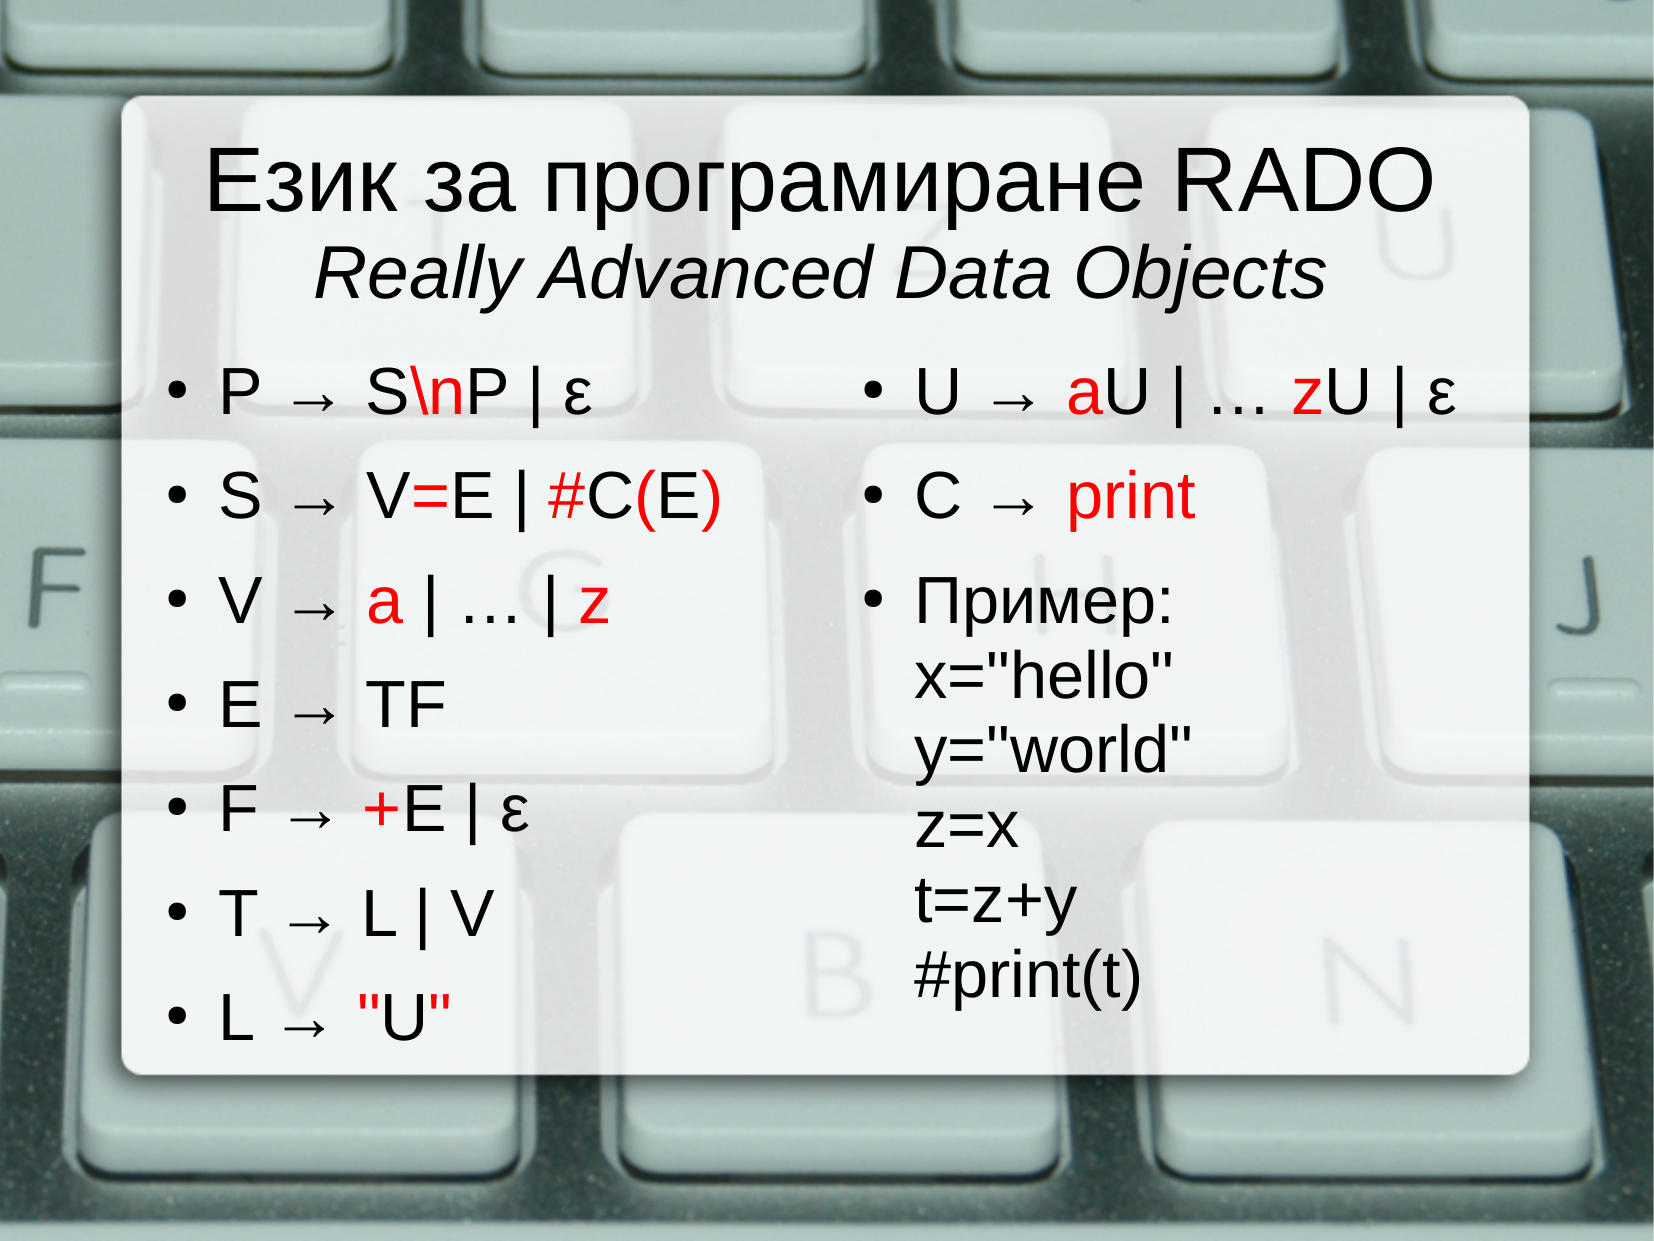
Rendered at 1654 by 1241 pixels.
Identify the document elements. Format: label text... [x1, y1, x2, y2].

picture [0, 0, 1654, 1241]
list U → aU | … zU | ε C → print Пример: x="hello" y="world" z=x t=z+y #print(t) [843, 354, 1507, 1074]
title Език за програмиране RADO Really Advanced Data Objects [135, 117, 1506, 325]
list P → S\nP | ε S → V=E | #C(E) V → a | … | z E → TF F → +E | ε T → L | V L → "U" [147, 354, 811, 1074]
